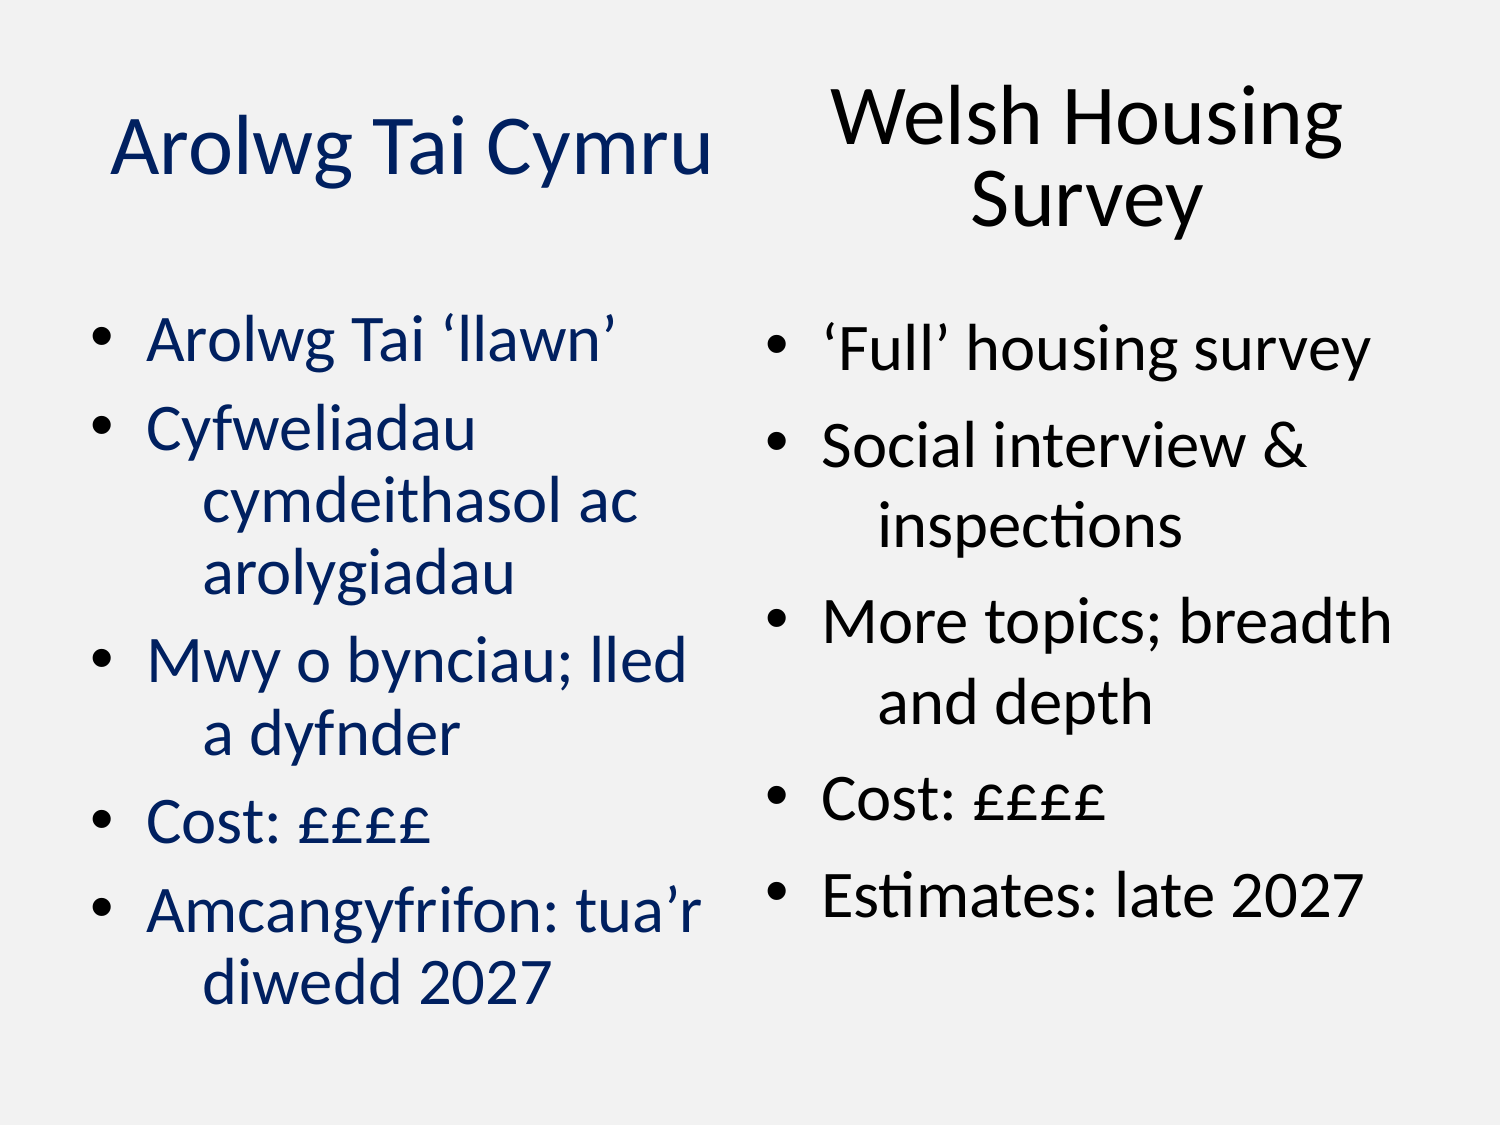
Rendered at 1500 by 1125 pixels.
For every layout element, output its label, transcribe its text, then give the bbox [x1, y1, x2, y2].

list ‘Full’ housing survey Social interview & inspections More topics; breadth and depth Cost: ££££ Estimates: late 2027 [751, 296, 1426, 1039]
text_box Arolwg Tai ‘llawn’ Cyfweliadau cymdeithasol ac arolygiadau Mwy o bynciau; lled a dyfnder Cost: ££££ Amcangyfrifon: tua’r diwedd 2027 [75, 296, 751, 1039]
text_box Arolwg Tai Cymru [75, 46, 751, 235]
text_box Welsh Housing Survey [750, 67, 1426, 255]
